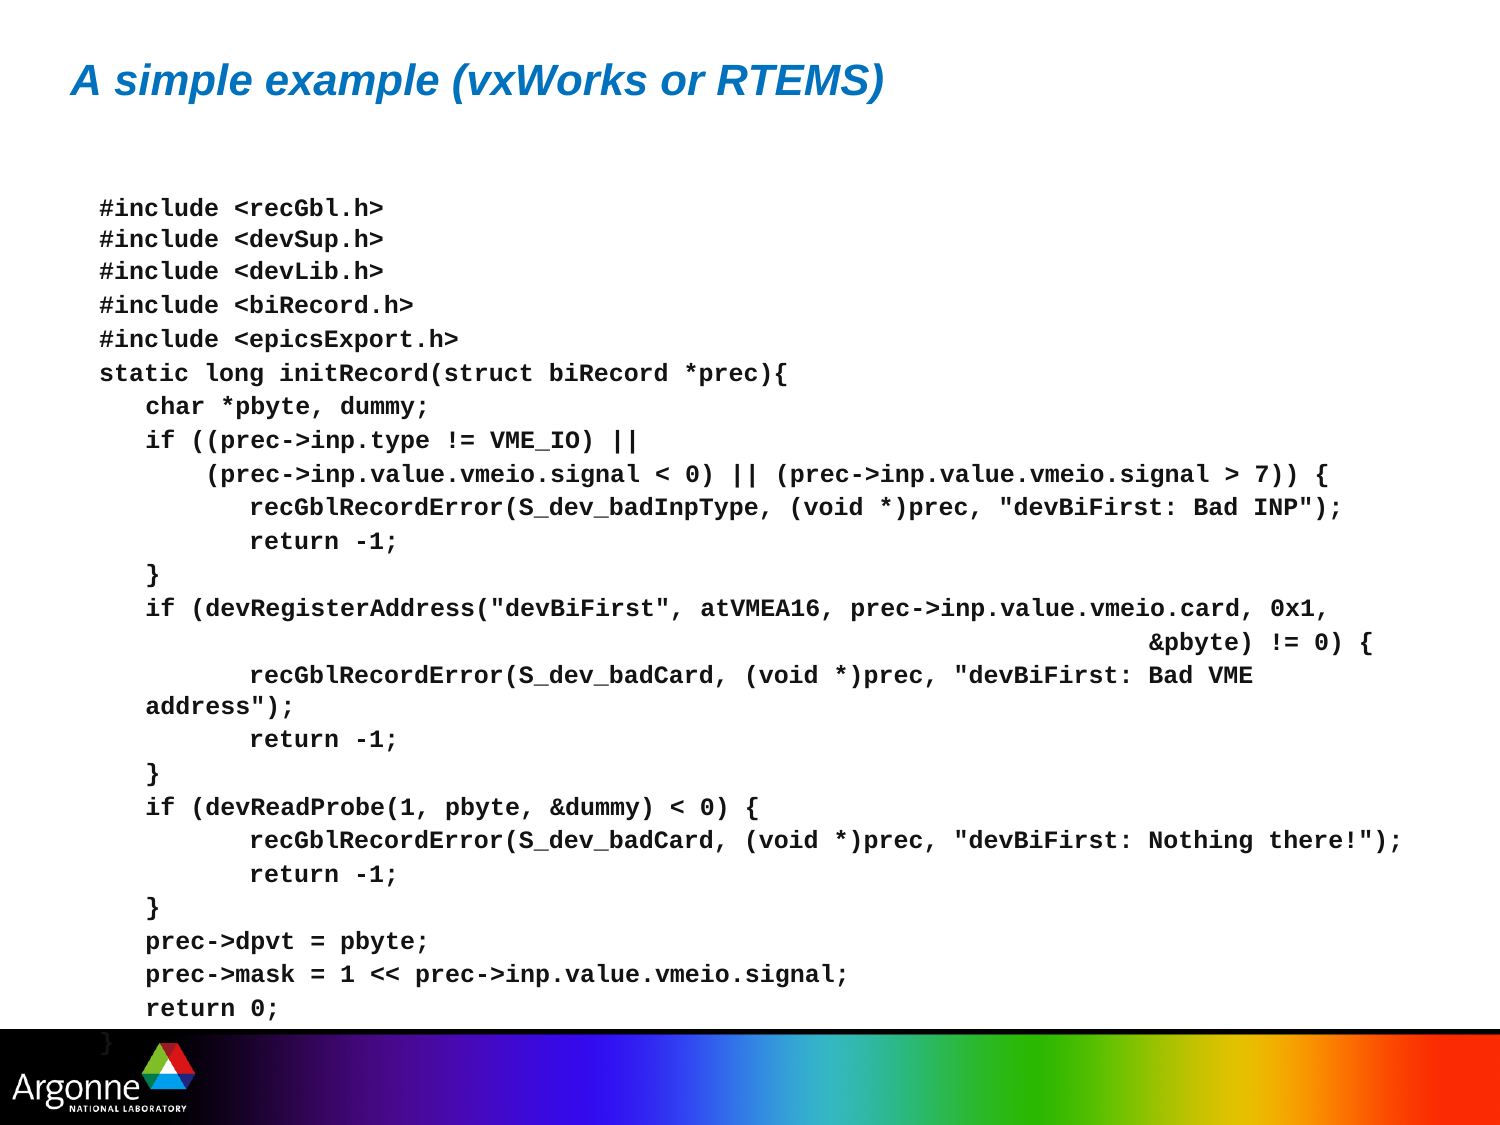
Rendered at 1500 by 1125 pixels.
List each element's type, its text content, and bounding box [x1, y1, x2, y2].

title A simple example (vxWorks or RTEMS) [55, 57, 1361, 113]
picture [0, 1029, 1500, 1125]
list #include <recGbl.h> #include <devSup.h> #include <devLib.h> #include <biRecord.h> #include <epicsExport.h> static long initRecord(struct biRecord *prec){ char *pbyte, dummy; if ((prec->inp.type != VME_IO) || (prec->inp.value.vmeio.signal < 0) || (prec->inp.value.vmeio.signal > 7)) { recGblRecordError(S_dev_badInpType, (void *)prec, "devBiFirst: Bad INP"); return -1; } if (devRegisterAddress("devBiFirst", atVMEA16, prec->inp.value.vmeio.card, 0x1, &pbyte) != 0) { recGblRecordError(S_dev_badCard, (void *)prec, "devBiFirst: Bad VME address"); return -1; } if (devReadProbe(1, pbyte, &dummy) < 0) { recGblRecordError(S_dev_badCard, (void *)prec, "devBiFirst: Nothing there!"); return -1; } prec->dpvt = pbyte; prec->mask = 1 << prec->inp.value.vmeio.signal; return 0; } [84, 185, 1429, 1066]
